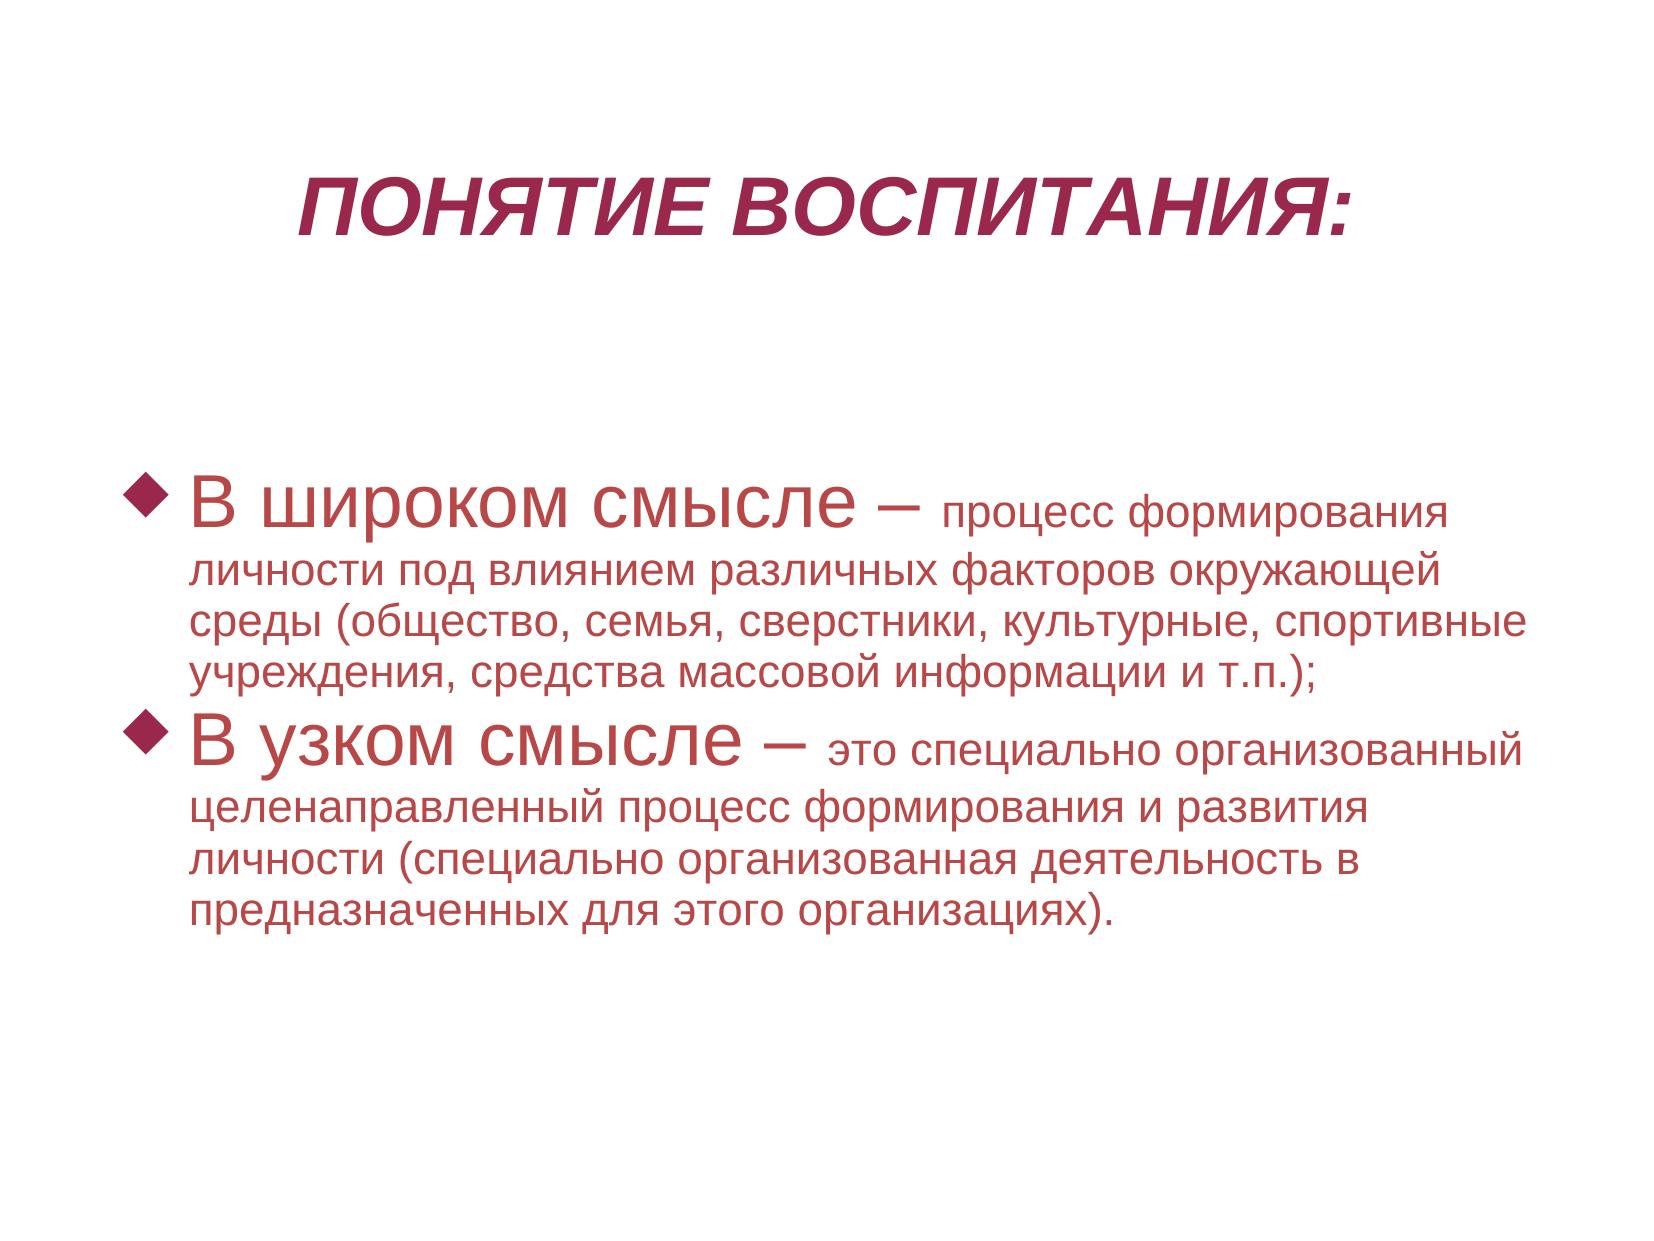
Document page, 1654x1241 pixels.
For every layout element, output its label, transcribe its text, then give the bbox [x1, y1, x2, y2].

list В широком смысле – процесс формирования личности под влиянием различных факторов окружающей среды (общество, семья, сверстники, культурные, спортивные учреждения, средства массовой информации и т.п.); В узком смысле – это специально организованный целенаправленный процесс формирования и развития личности (специально организованная деятельность в предназначенных для этого организациях). [106, 236, 1536, 1241]
title ПОНЯТИЕ ВОСПИТАНИЯ: [147, 88, 1506, 236]
